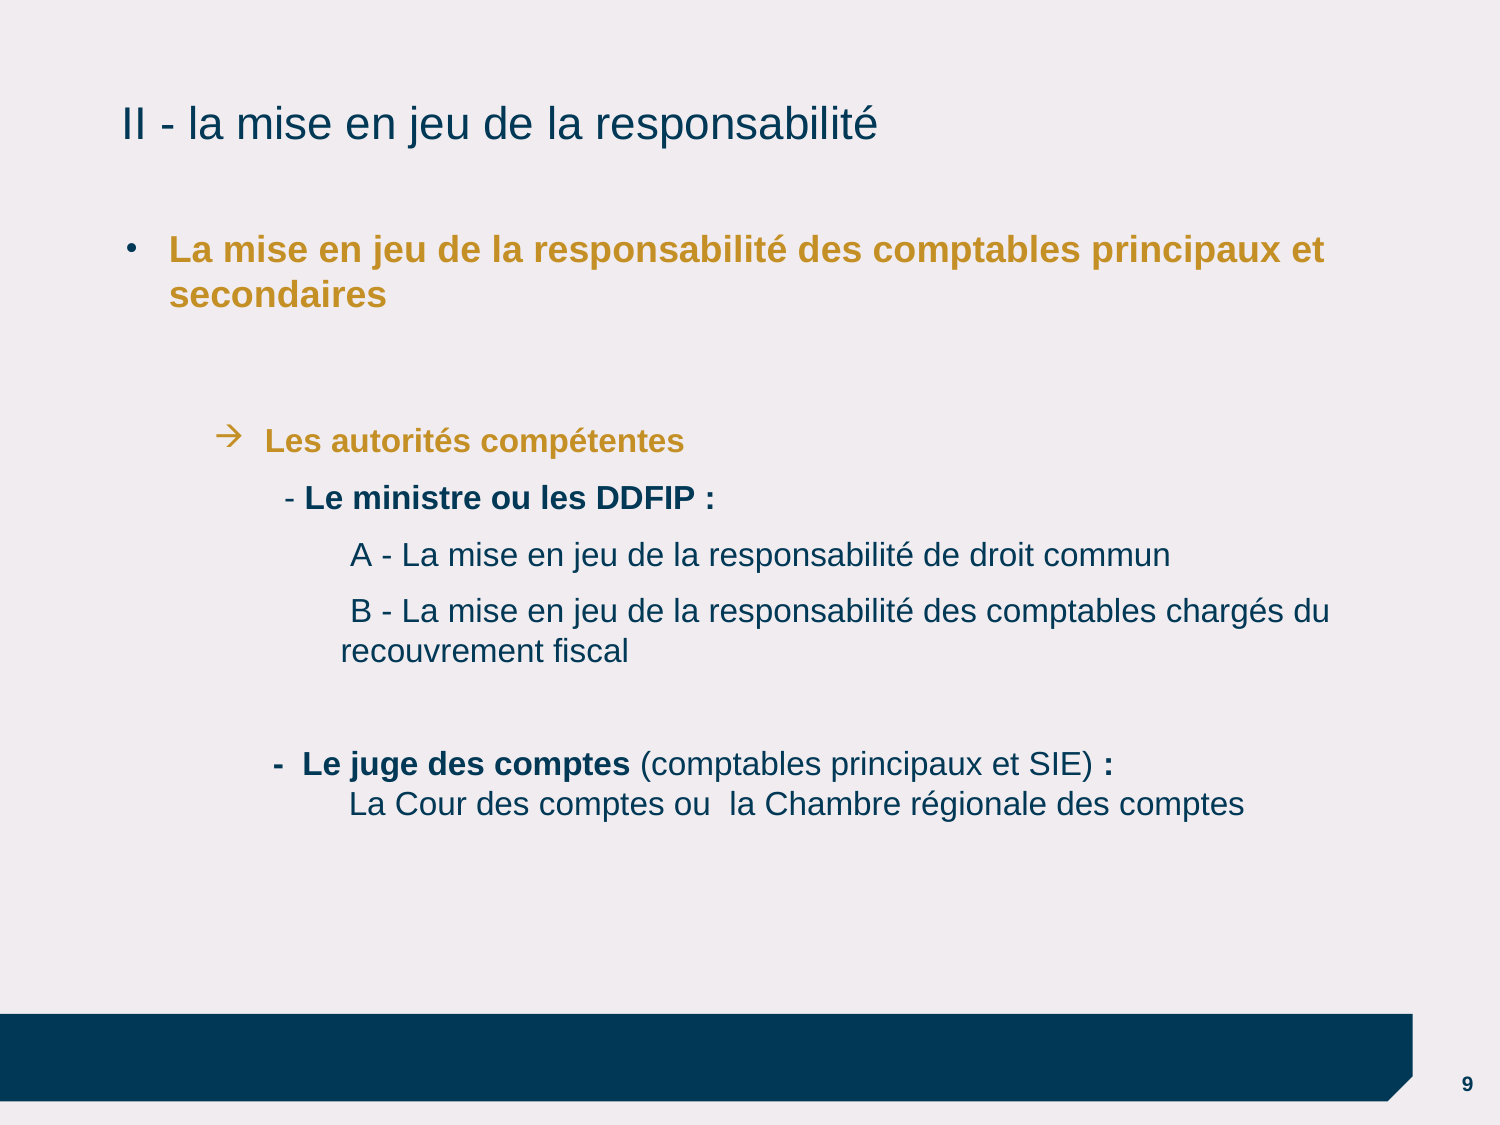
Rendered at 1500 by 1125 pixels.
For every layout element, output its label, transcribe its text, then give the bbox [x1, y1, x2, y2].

list La mise en jeu de la responsabilité des comptables principaux et secondaires Les autorités compétentes - Le ministre ou les DDFIP : A - La mise en jeu de la responsabilité de droit commun B - La mise en jeu de la responsabilité des comptables chargés du recouvrement fiscal - Le juge des comptes (comptables principaux et SIE) : La Cour des comptes ou la Chambre régionale des comptes [125, 224, 1382, 970]
title II - la mise en jeu de la responsabilité [121, 68, 1438, 180]
